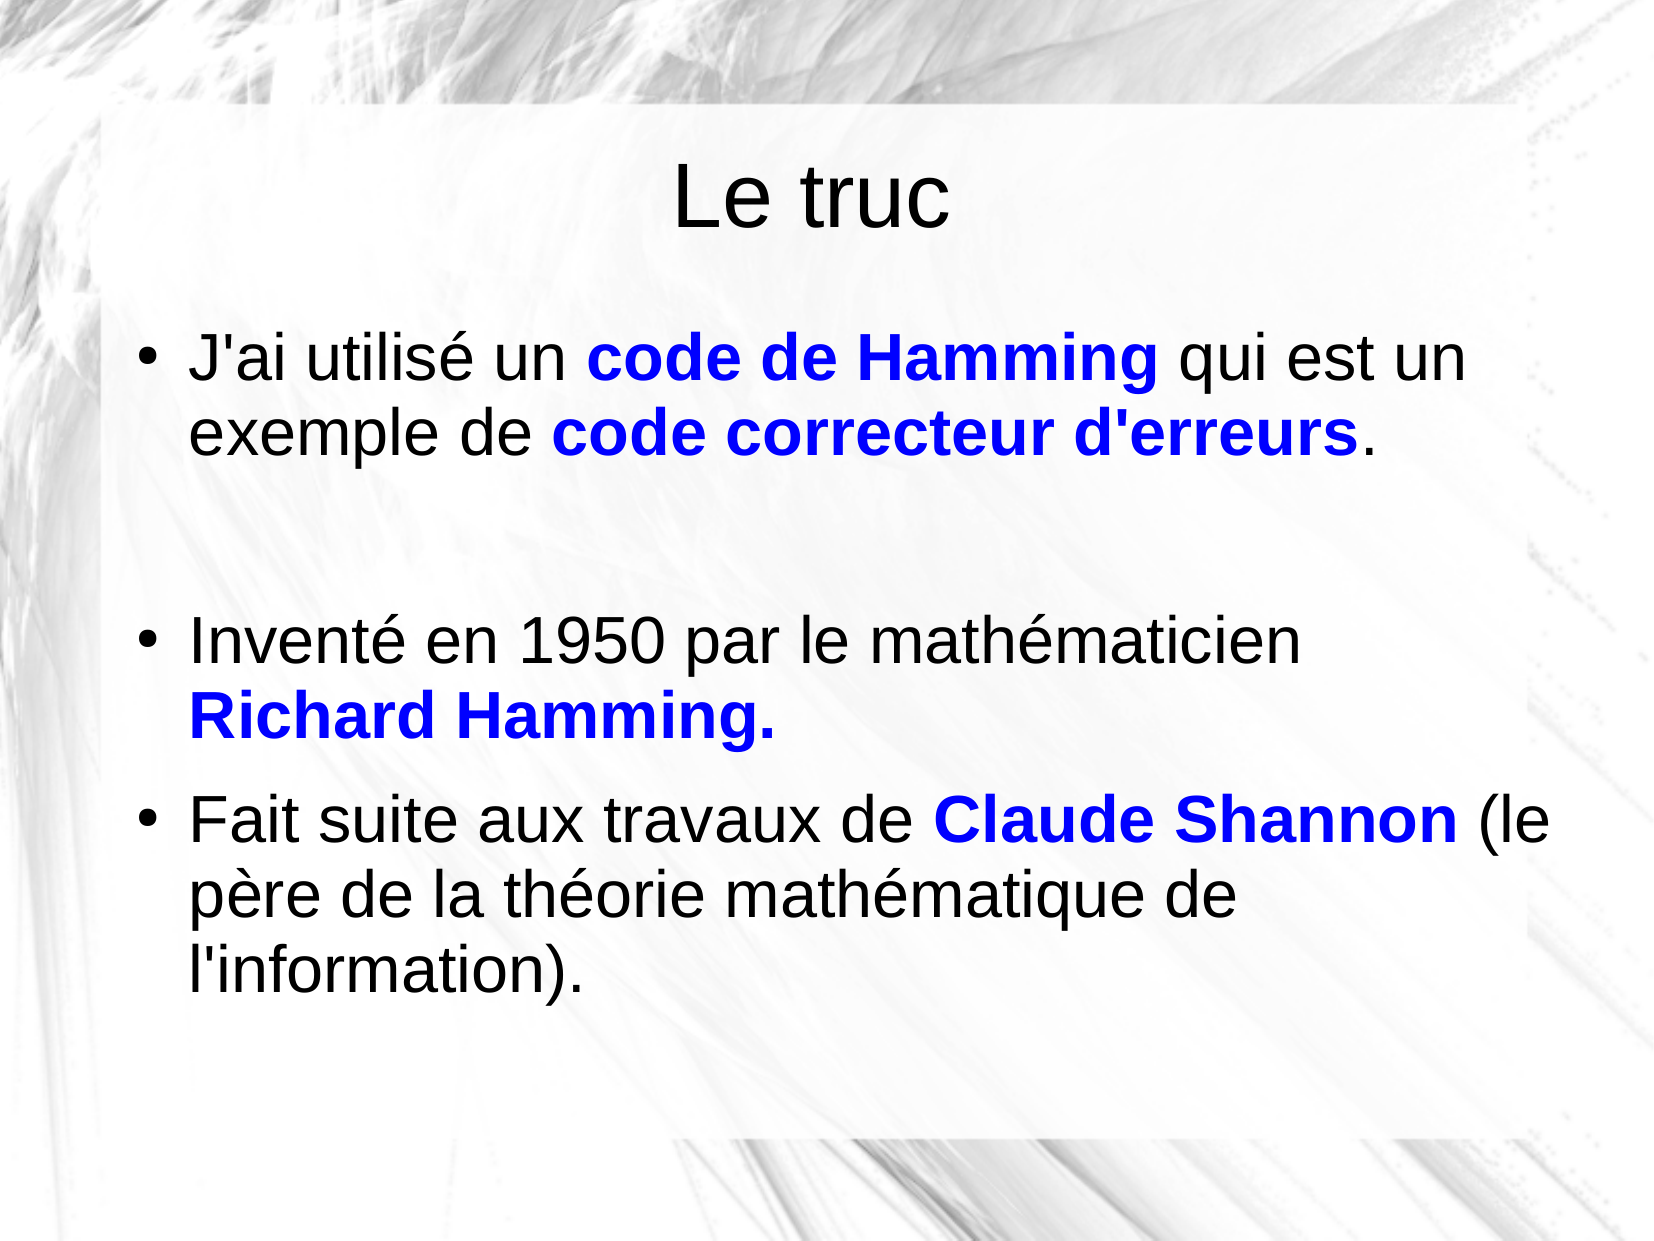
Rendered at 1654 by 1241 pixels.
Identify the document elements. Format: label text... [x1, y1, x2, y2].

picture [0, 0, 1654, 1241]
title Le truc [118, 119, 1506, 273]
list J'ai utilisé un code de Hamming qui est un exemple de code correcteur d'erreurs. Inventé en 1950 par le mathématicien Richard Hamming. Fait suite aux travaux de Claude Shannon (le père de la théorie mathématique de l'information). [118, 319, 1571, 1124]
